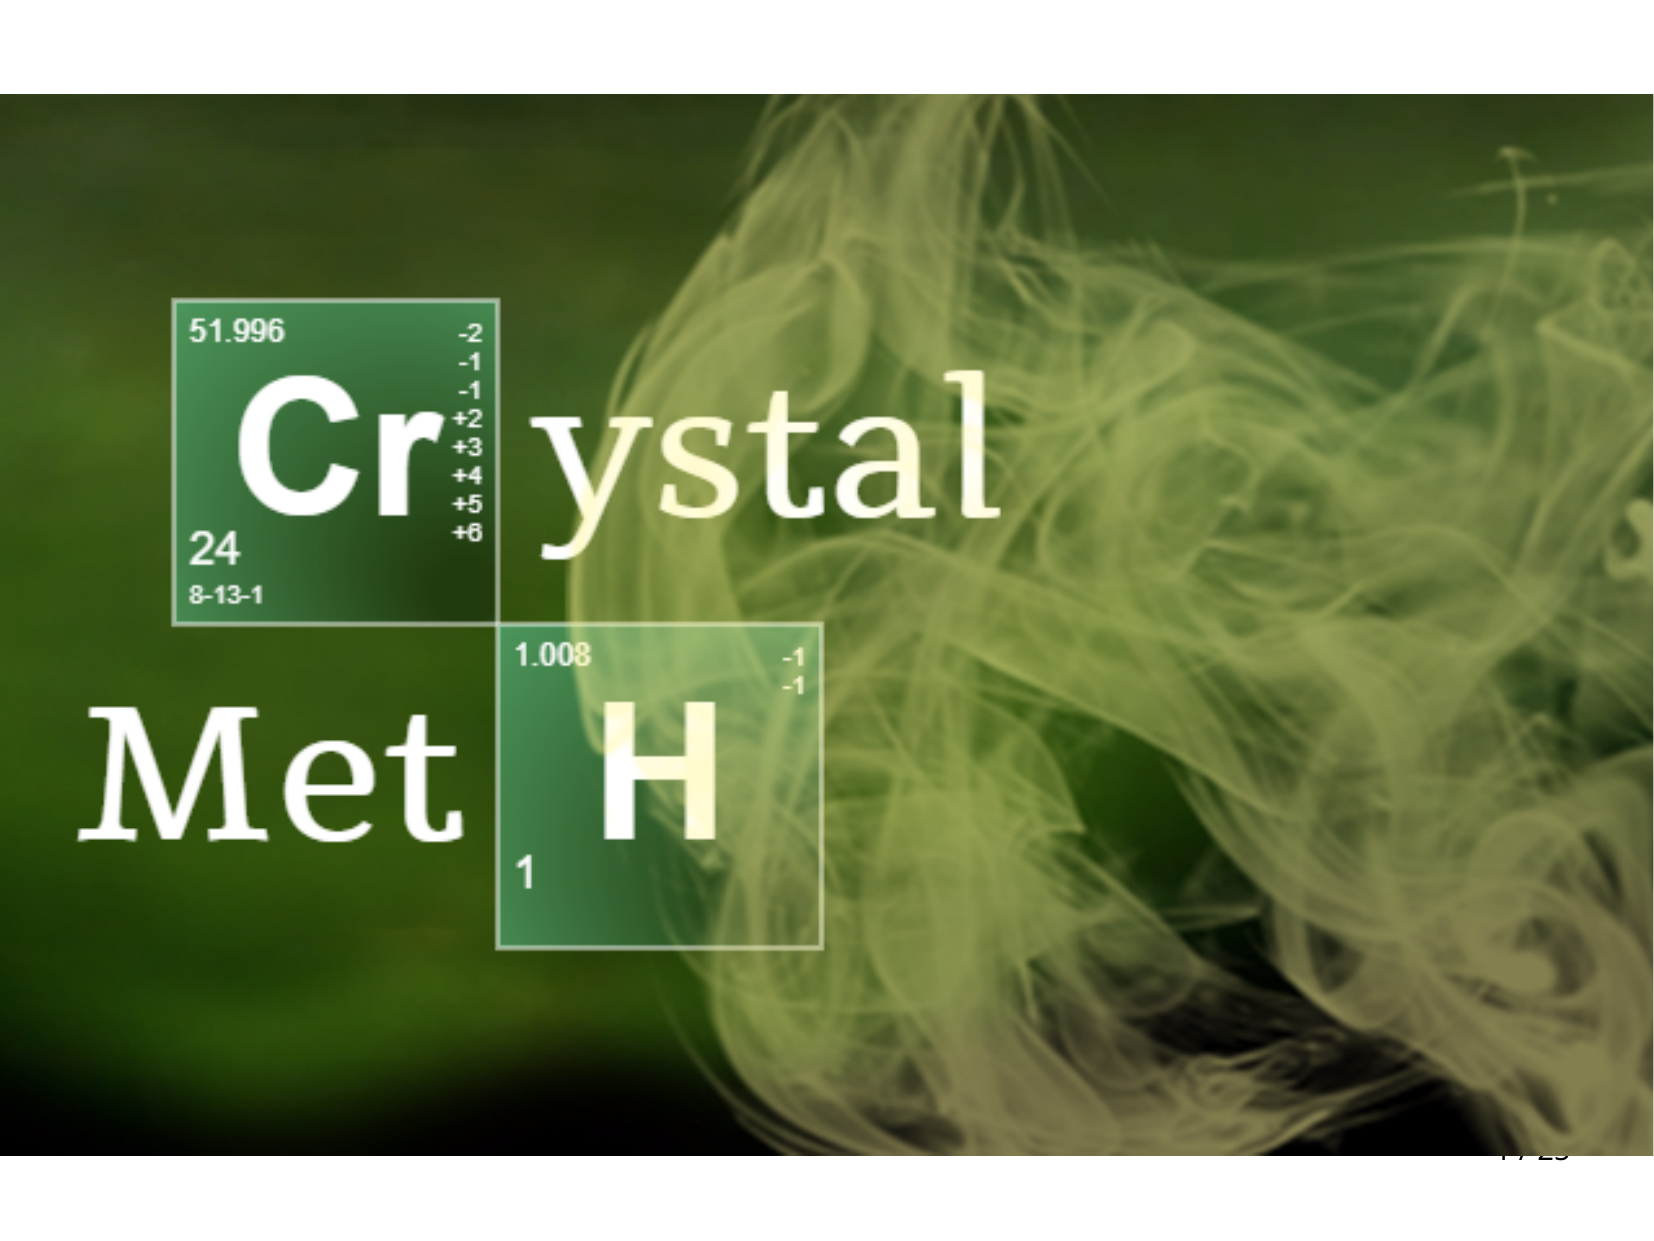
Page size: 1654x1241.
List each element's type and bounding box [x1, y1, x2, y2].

picture [0, 94, 1654, 1156]
